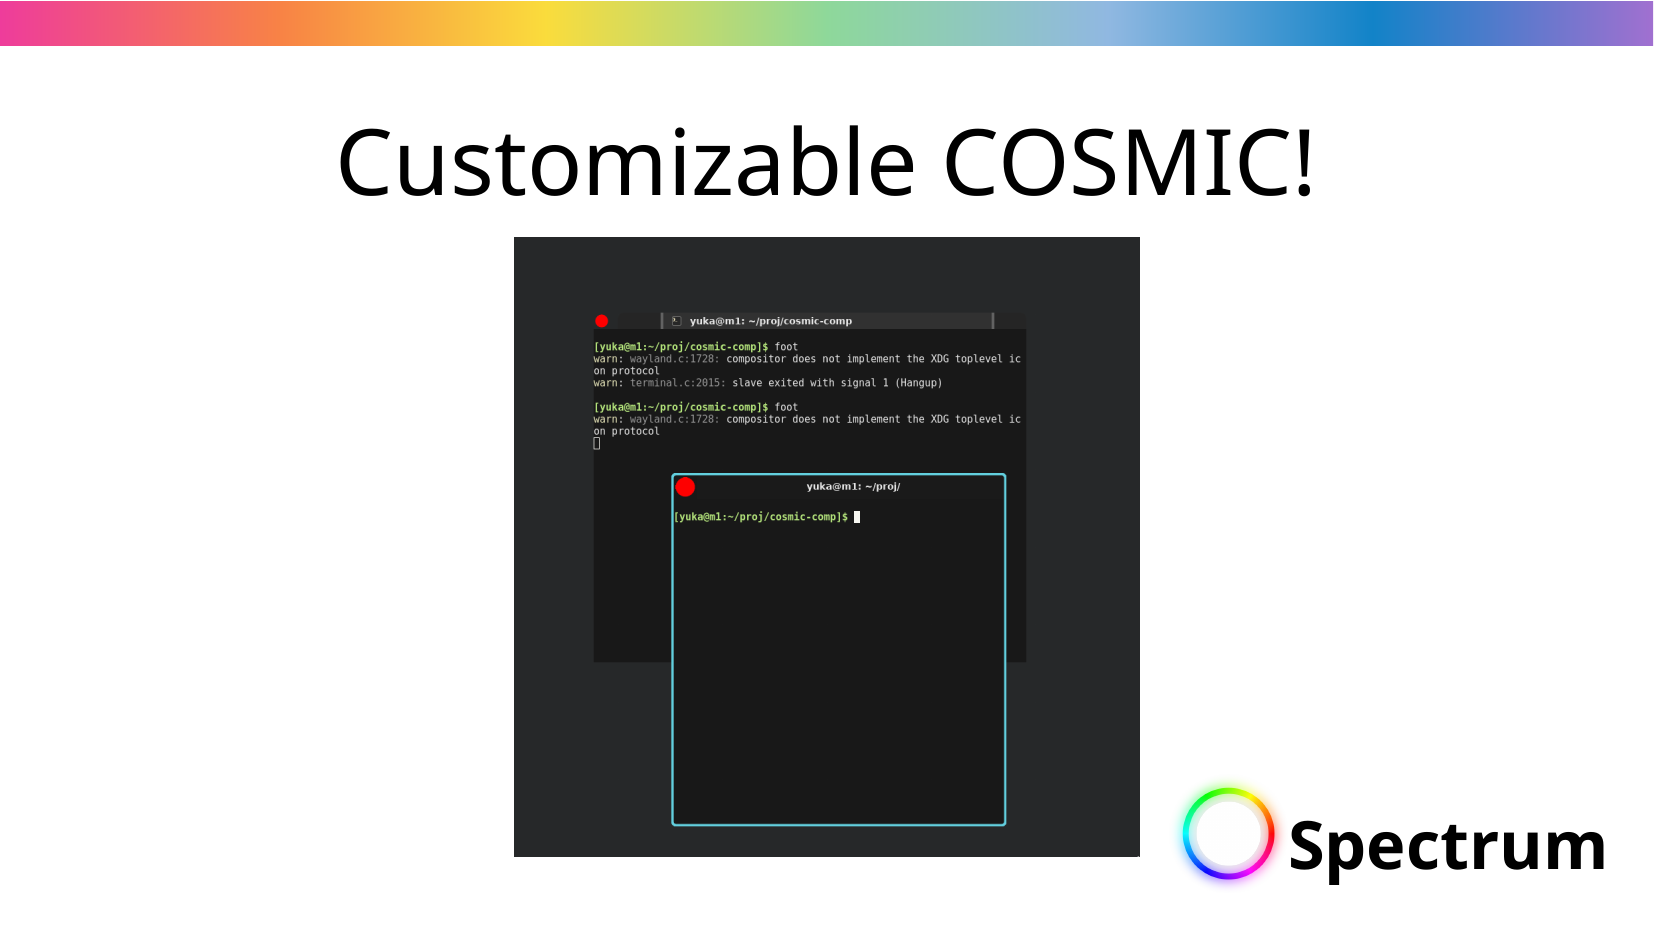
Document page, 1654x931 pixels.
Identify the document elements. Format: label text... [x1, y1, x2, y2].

title Customizable COSMIC! [82, 82, 1571, 238]
picture [514, 237, 1140, 857]
picture [1169, 774, 1288, 893]
